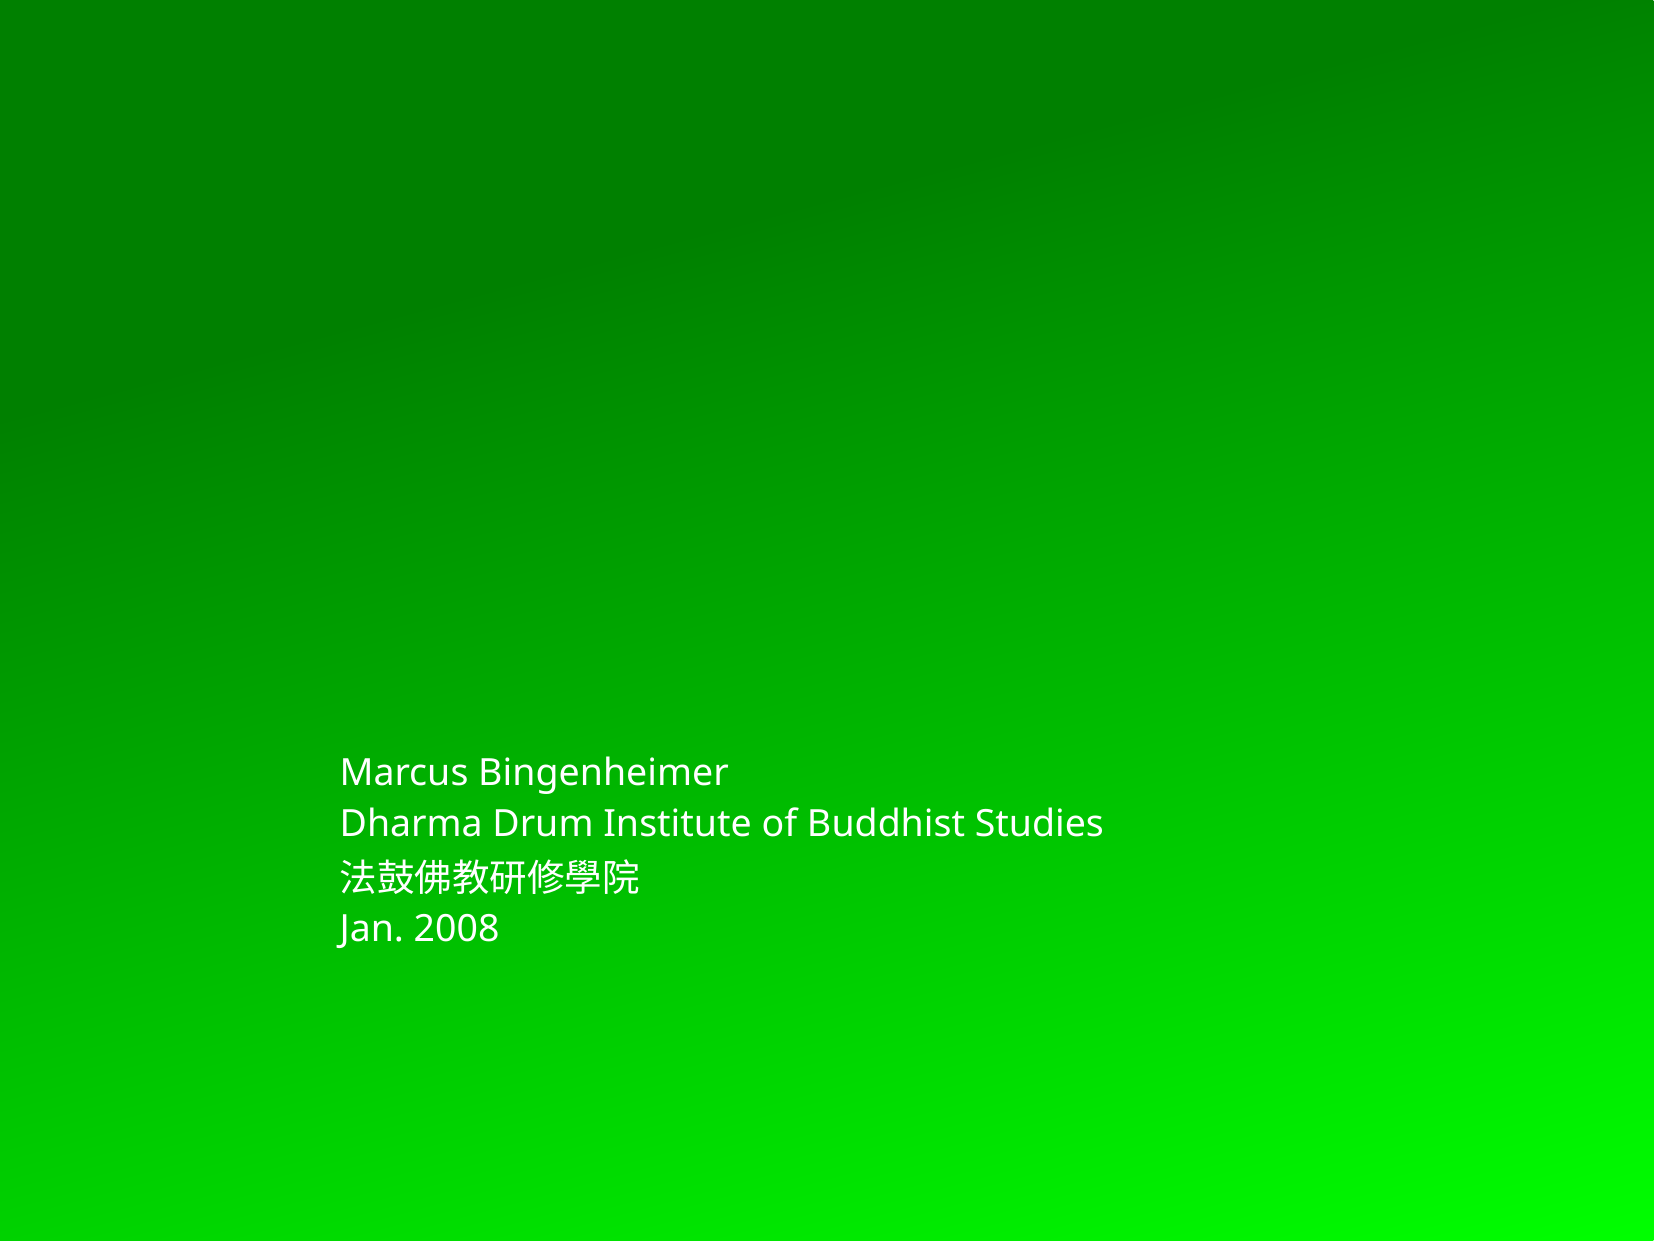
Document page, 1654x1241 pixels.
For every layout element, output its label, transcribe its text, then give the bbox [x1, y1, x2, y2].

text_box Marcus Bingenheimer Dharma Drum Institute of Buddhist Studies 法鼓佛教研修學院 Jan. 2008 [324, 738, 1359, 955]
